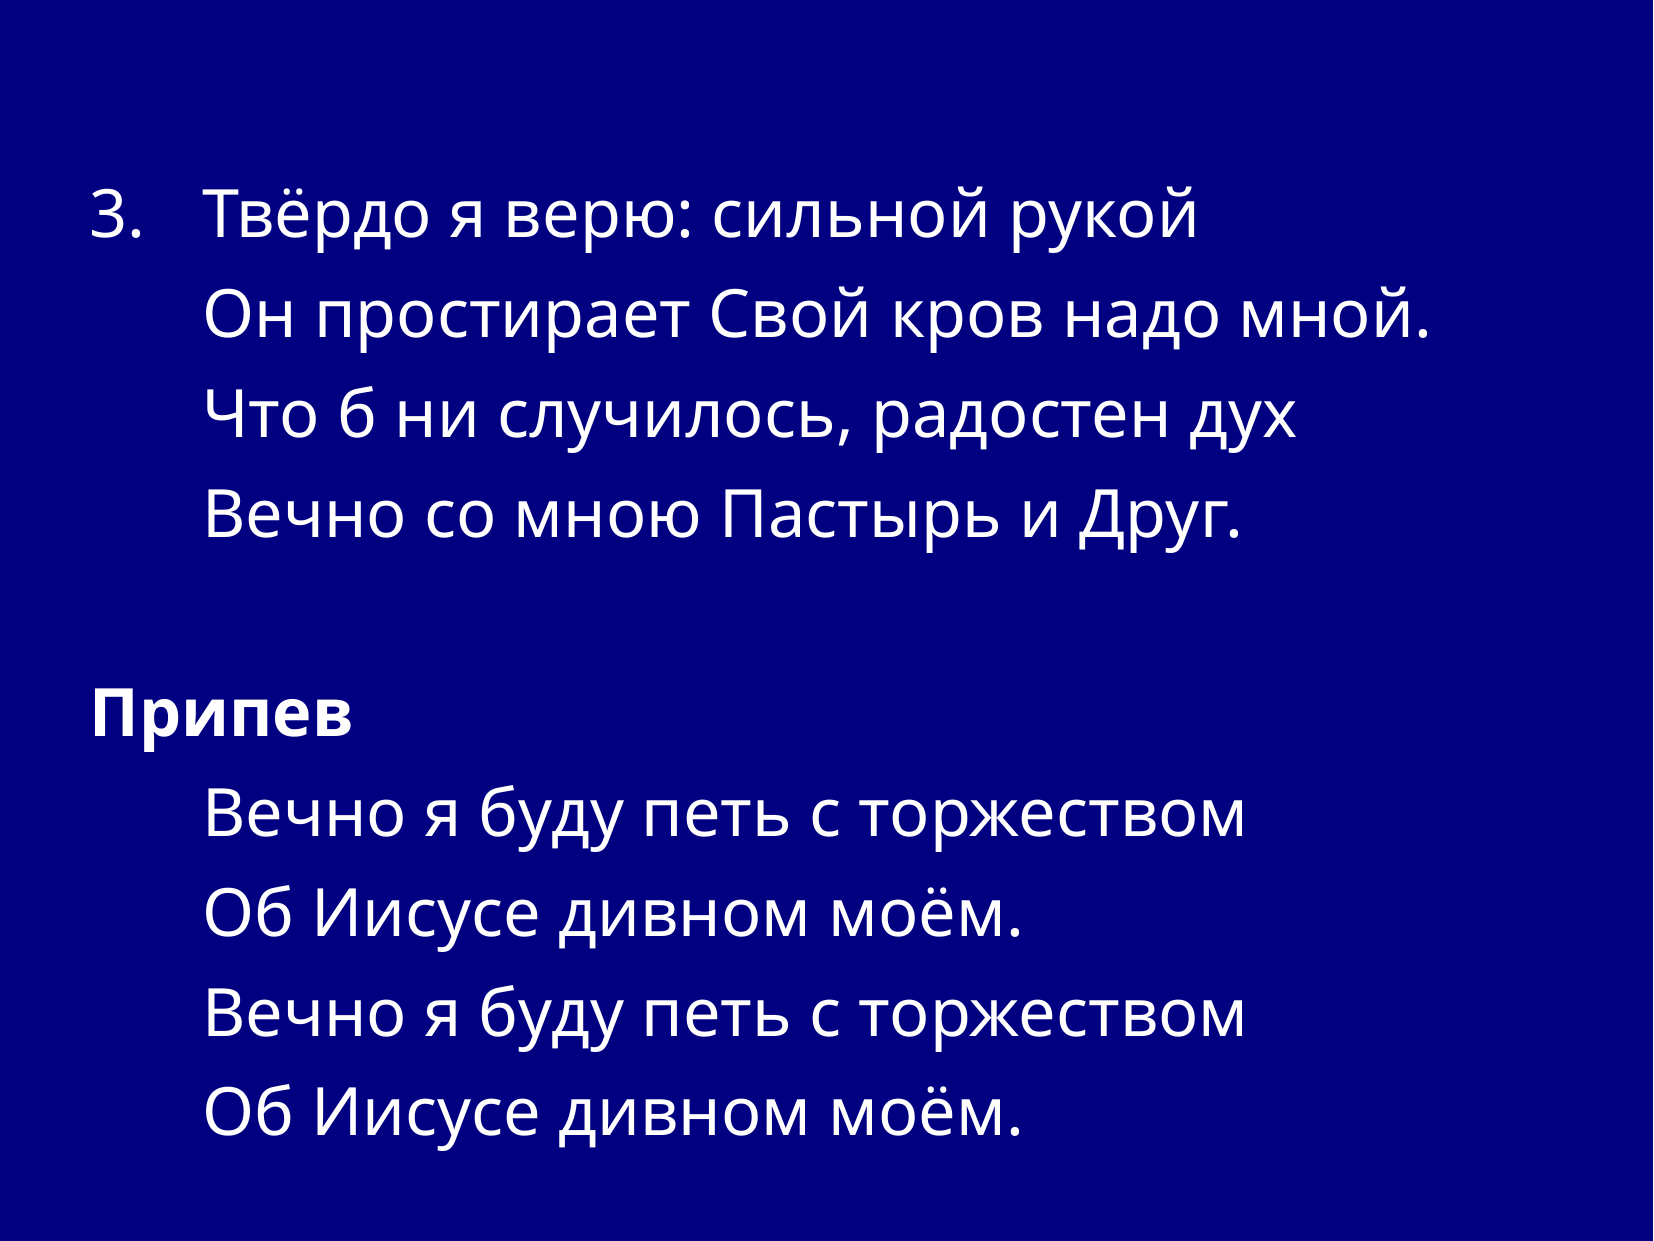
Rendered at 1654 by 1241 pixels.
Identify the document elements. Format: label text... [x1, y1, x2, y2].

text_box 3. Твёрдо я верю: сильной рукой Он простирает Свой кров надо мной. Что б ни случилось, радостен дух Вечно со мною Пастырь и Друг. Припев Вечно я буду петь с торжеством Об Иисусе дивном моём. Вечно я буду петь с торжеством Об Иисусе дивном моём. [75, 150, 1576, 1163]
